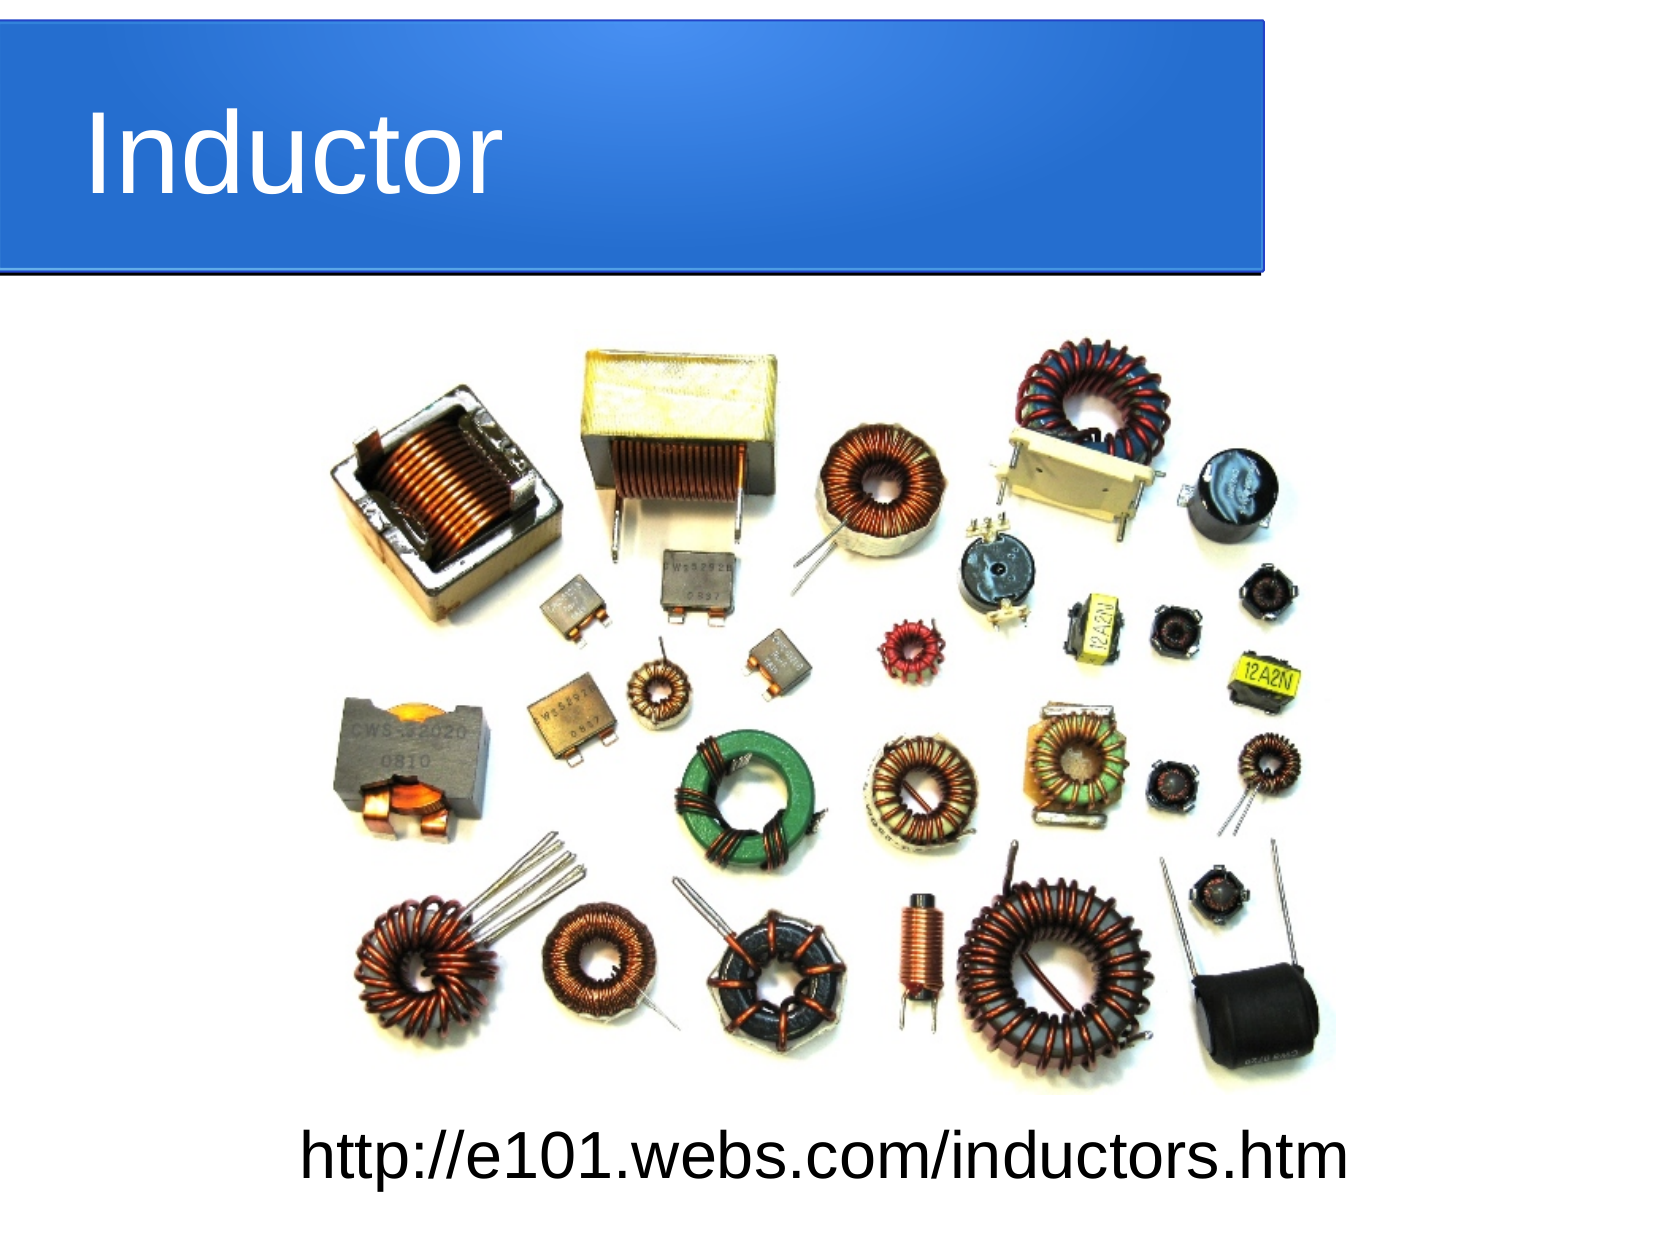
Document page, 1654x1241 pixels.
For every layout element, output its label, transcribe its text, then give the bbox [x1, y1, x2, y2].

title Inductor [82, 49, 1250, 257]
subtitle http://e101.webs.com/inductors.htm [30, 1095, 1621, 1216]
picture [321, 329, 1336, 1096]
